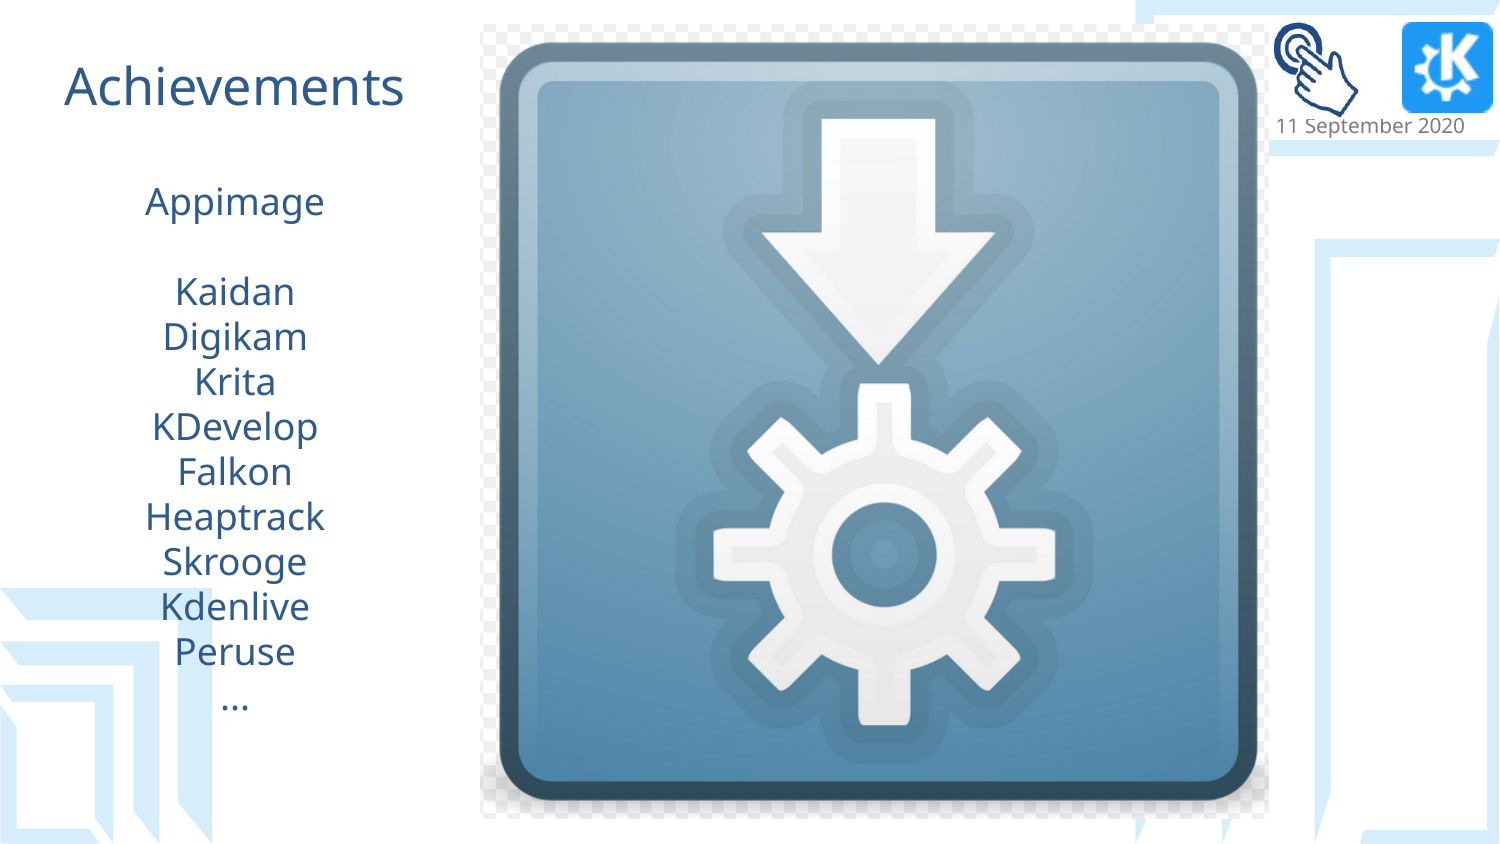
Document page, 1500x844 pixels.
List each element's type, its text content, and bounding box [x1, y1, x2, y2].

picture [480, 19, 1390, 819]
picture [1402, 22, 1493, 113]
title Achievements Appimage Kaidan Digikam Krita KDevelop Falkon Heaptrack Skrooge Kdenlive Peruse ... [16, 108, 454, 708]
